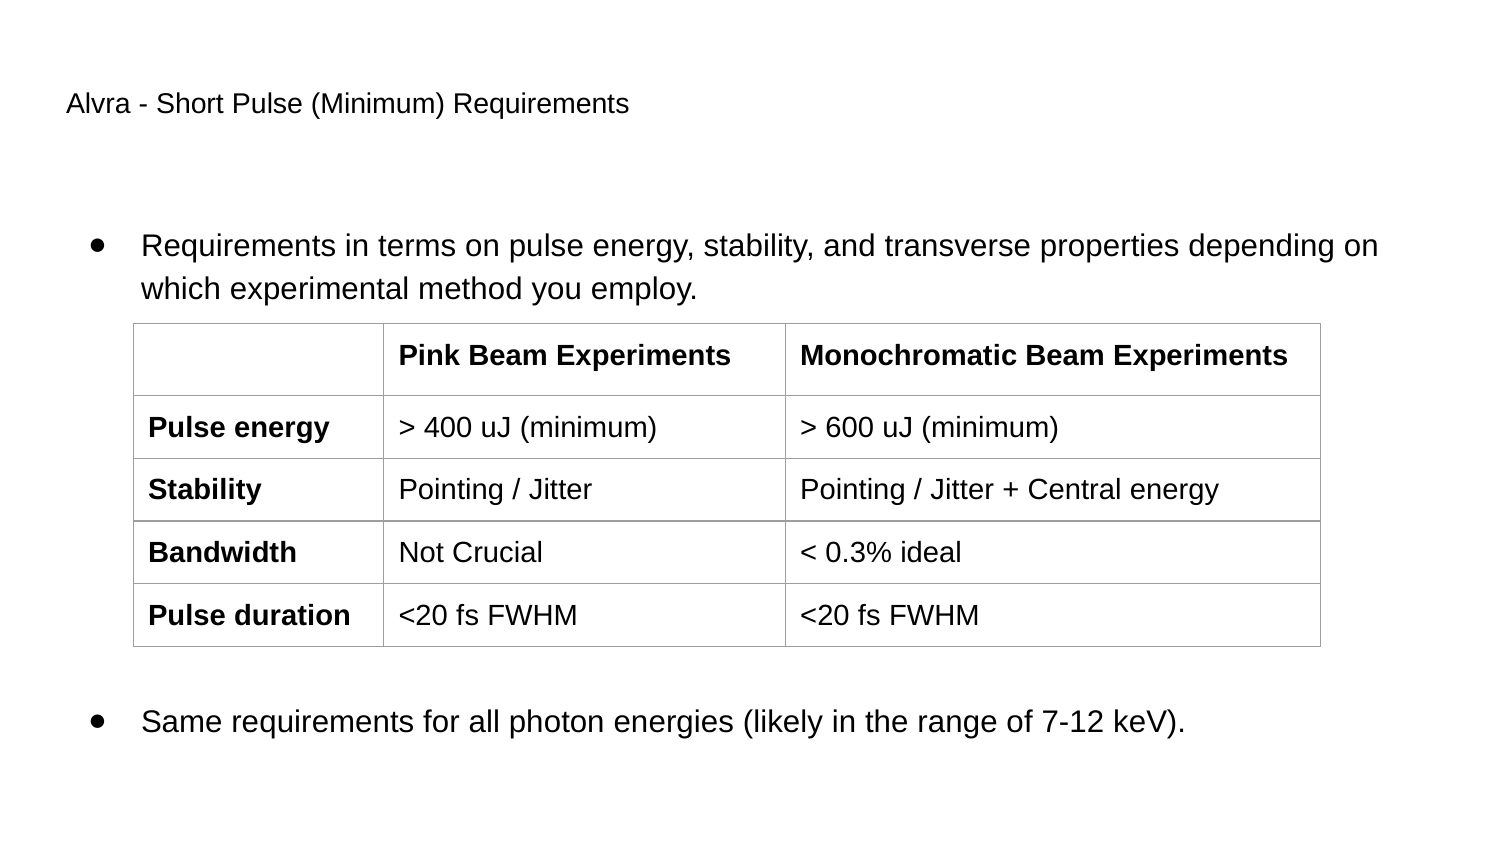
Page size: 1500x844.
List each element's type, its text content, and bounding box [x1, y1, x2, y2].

table_cell Pointing / Jitter + Central energy [786, 459, 1320, 520]
table_cell Bandwidth [134, 522, 383, 583]
title Alvra - Short Pulse (Minimum) Requirements [51, 72, 1449, 167]
table_cell <20 fs FWHM [786, 584, 1320, 646]
table_cell Stability [134, 459, 383, 520]
table_cell Pulse duration [134, 584, 383, 646]
table_cell Pulse energy [134, 396, 383, 458]
table_header Pink Beam Experiments [384, 324, 785, 395]
table_cell > 600 uJ (minimum) [786, 396, 1320, 458]
table_cell > 400 uJ (minimum) [384, 396, 785, 458]
table_cell <20 fs FWHM [384, 584, 785, 646]
list Requirements in terms on pulse energy, stability, and transverse properties depending on which experimental method you employ. Same requirements for all photon energies (likely in the range of 7-12 keV). [51, 204, 1449, 812]
table_cell < 0.3% ideal [786, 522, 1320, 583]
table_cell Not Crucial [384, 522, 785, 583]
table_header [134, 324, 383, 395]
table_header Monochromatic Beam Experiments [786, 324, 1320, 395]
table_cell Pointing / Jitter [384, 459, 785, 520]
